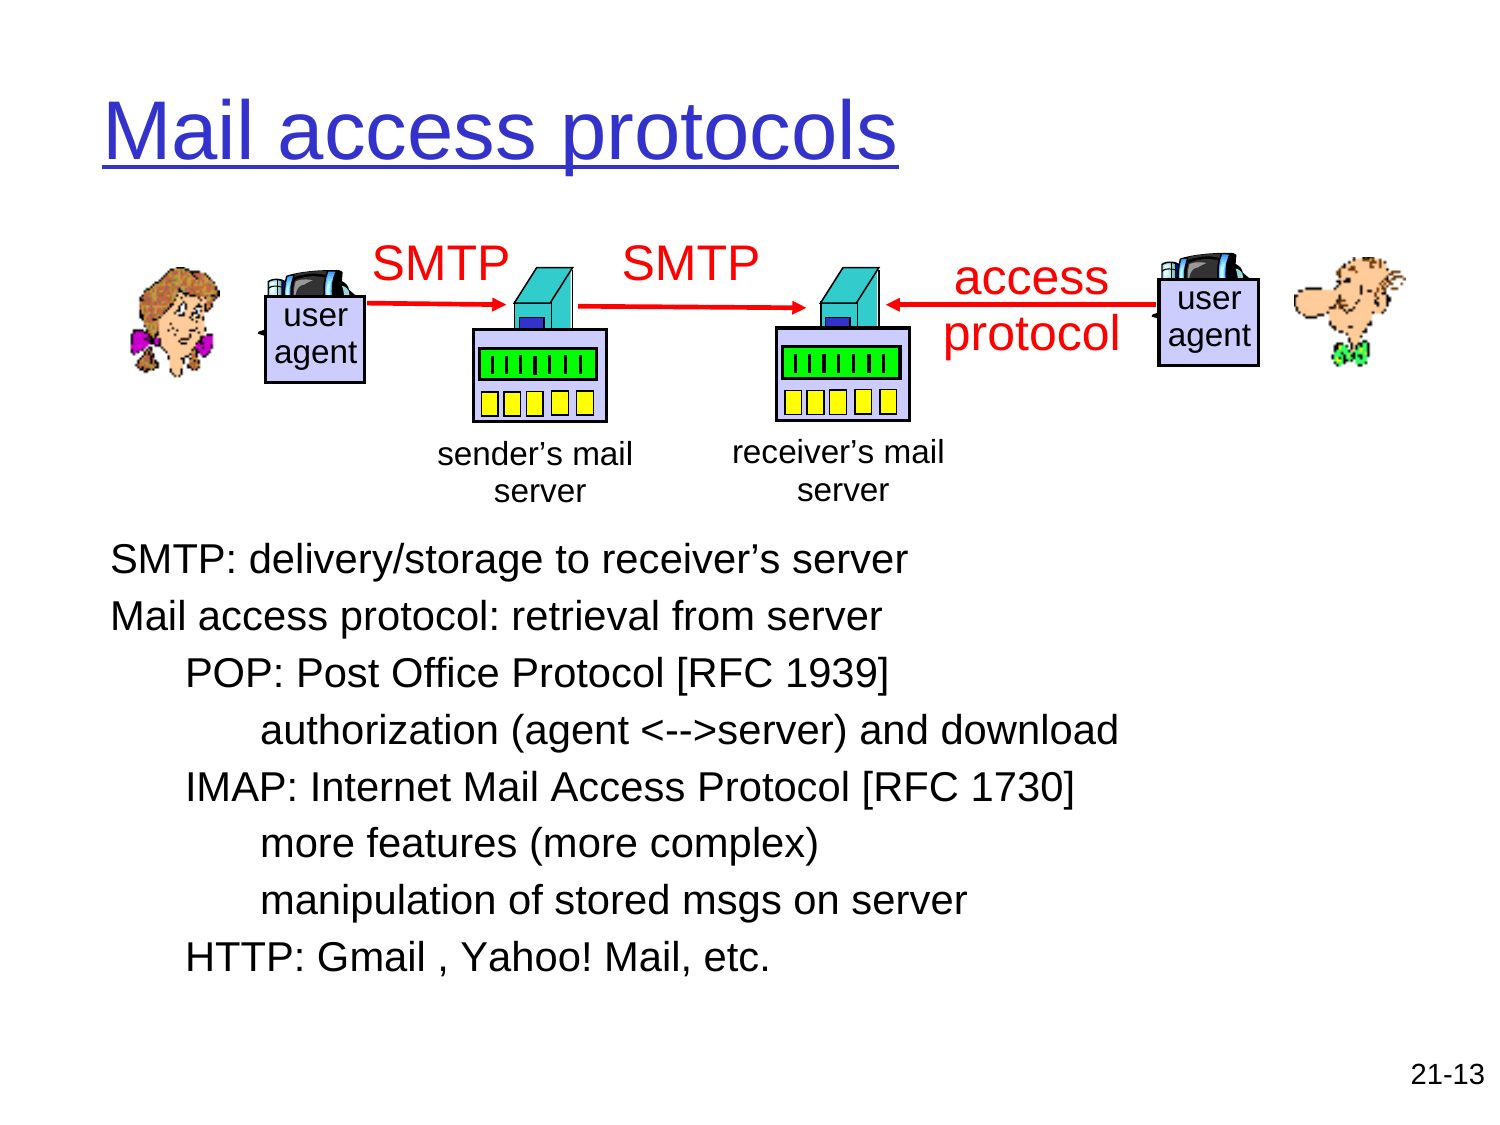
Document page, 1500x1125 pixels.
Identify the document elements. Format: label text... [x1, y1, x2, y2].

text_box user agent [259, 289, 373, 379]
picture [257, 269, 356, 352]
text_box [265, 379, 365, 383]
text_box [776, 267, 910, 421]
picture [127, 267, 220, 382]
text_box user agent [1152, 272, 1266, 362]
text_box SMTP [606, 227, 776, 300]
title Mail access protocols [87, 37, 1363, 225]
text_box SMTP [356, 227, 526, 300]
text_box access protocol [928, 241, 1136, 369]
picture [1151, 252, 1254, 302]
text_box sender’s mail server [422, 427, 658, 518]
text_box [473, 267, 607, 422]
list SMTP: delivery/storage to receiver’s server Mail access protocol: retrieval from server POP: Post Office Protocol [RFC 1939] authorization (agent <-->server) and download IMAP: Internet Mail Access Protocol [RFC 1730] more features (more complex) manipulation of stored msgs on server HTTP: Gmail , Yahoo! Mail, etc. [95, 528, 1307, 1045]
text_box [1159, 362, 1259, 366]
picture [1294, 257, 1406, 372]
text_box receiver’s mail server [717, 426, 970, 516]
